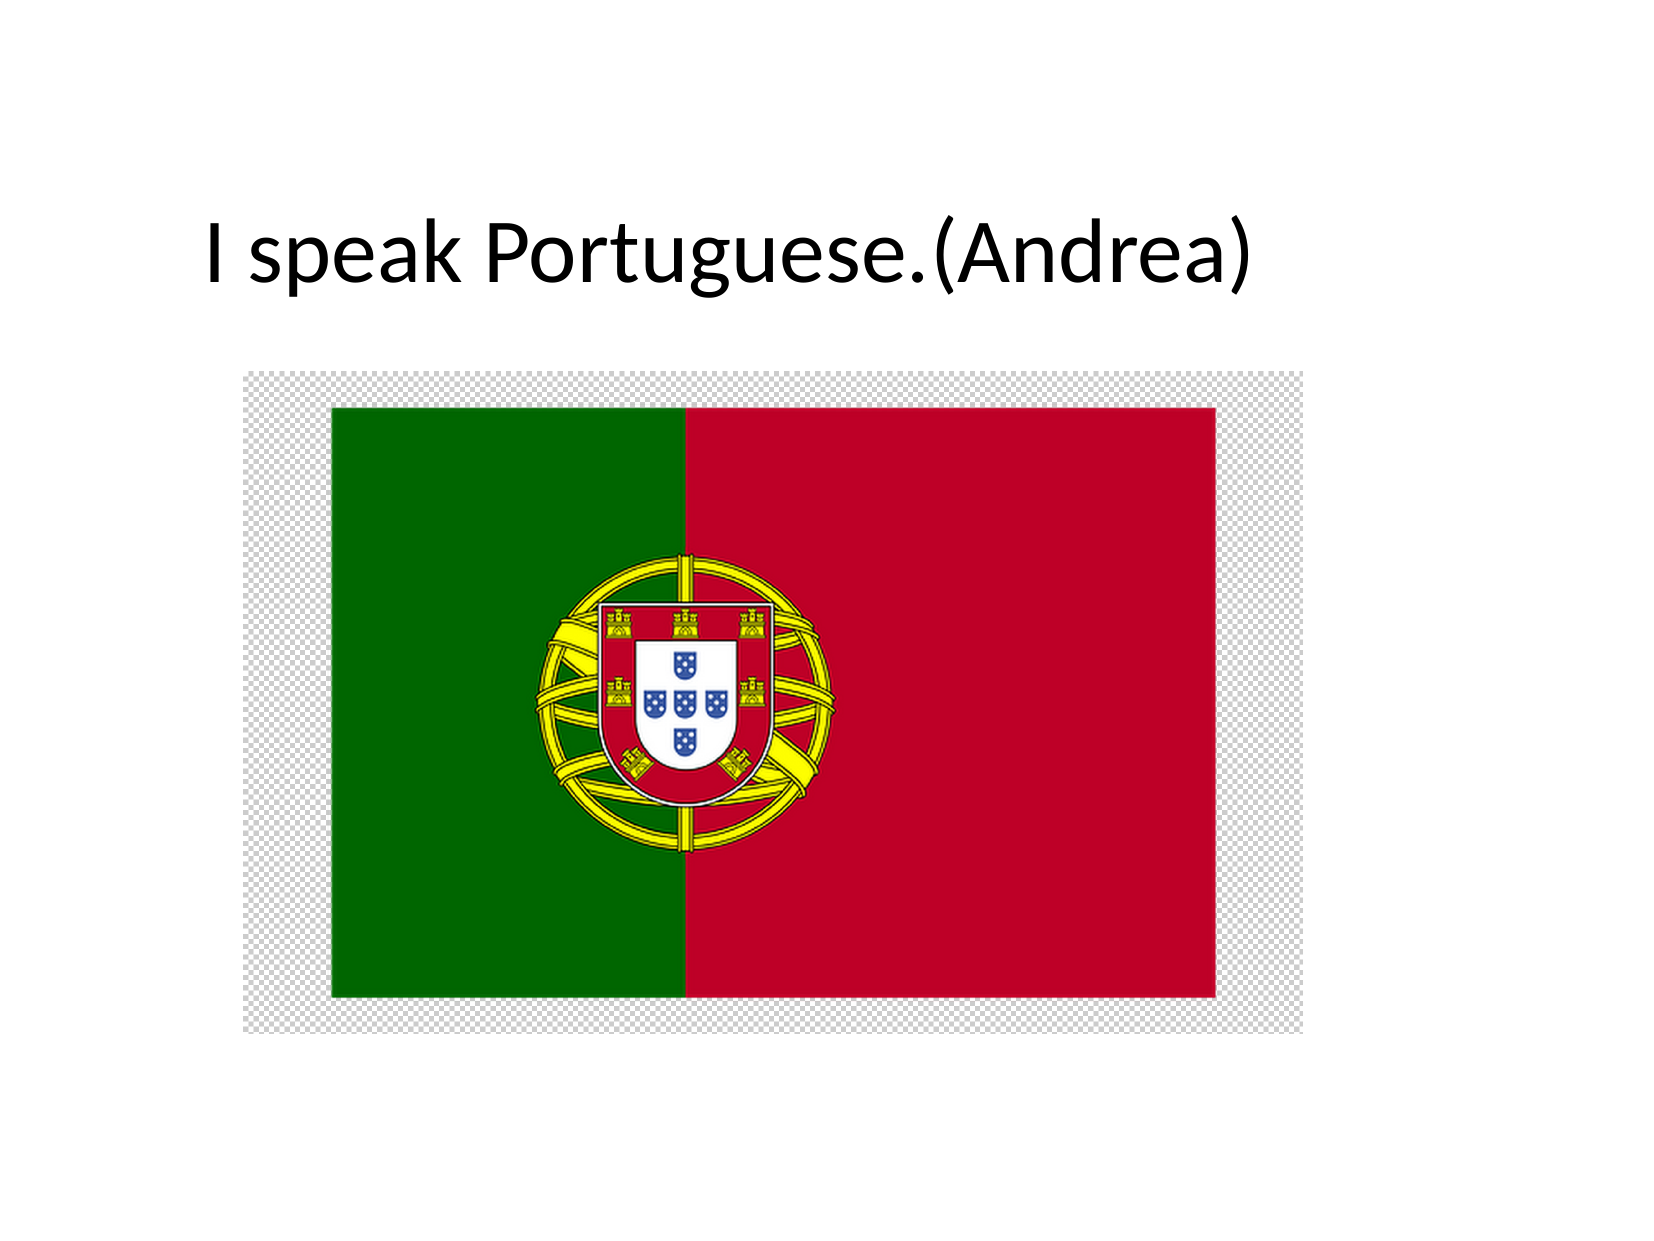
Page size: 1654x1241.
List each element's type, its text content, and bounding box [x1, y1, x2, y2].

picture [243, 372, 1303, 1034]
text_box I speak Portuguese.(Andrea) [188, 183, 1300, 310]
